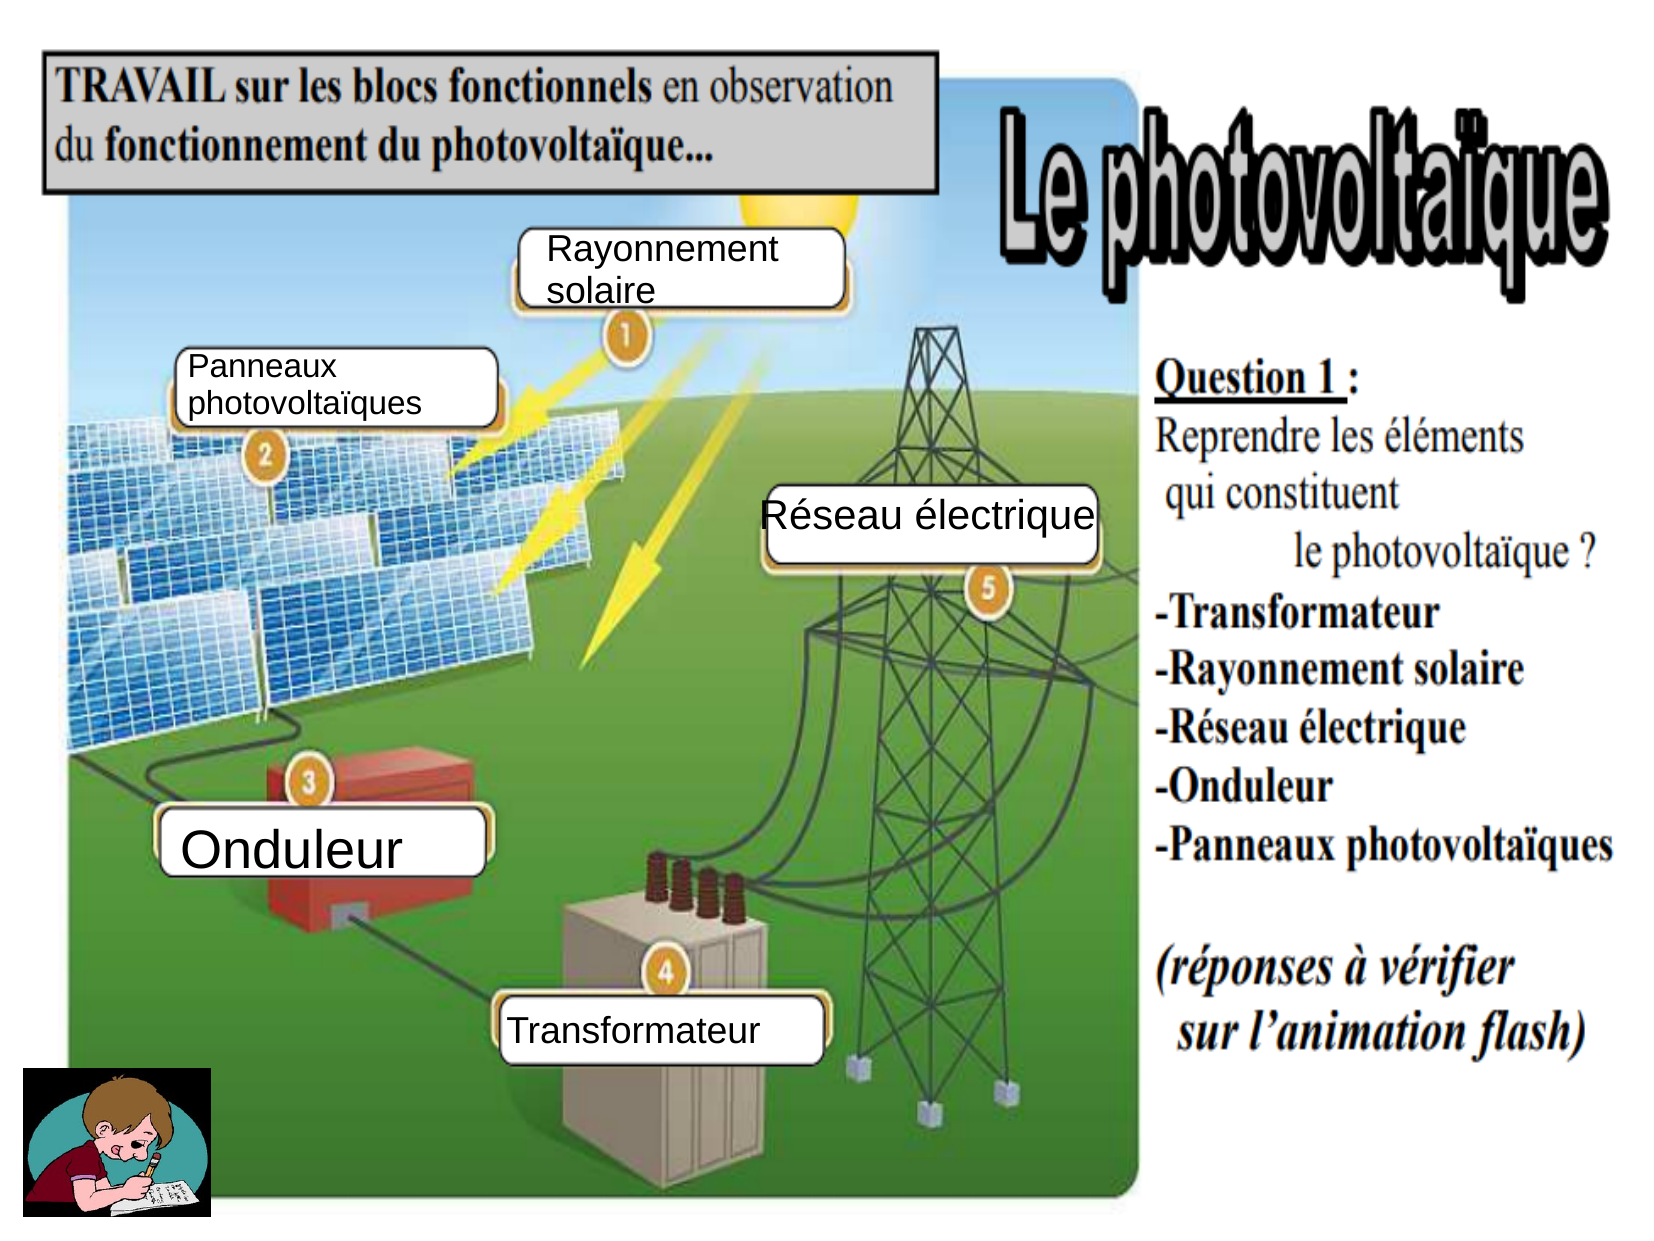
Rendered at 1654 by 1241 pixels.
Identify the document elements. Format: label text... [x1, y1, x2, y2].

text_box Réseau électrique [744, 484, 1123, 546]
text_box Onduleur [165, 812, 497, 931]
text_box Rayonnement solaire [531, 220, 851, 319]
text_box Transformateur [491, 1001, 792, 1063]
text_box Panneaux photovoltaïques [172, 340, 567, 430]
picture [23, 35, 1629, 1218]
